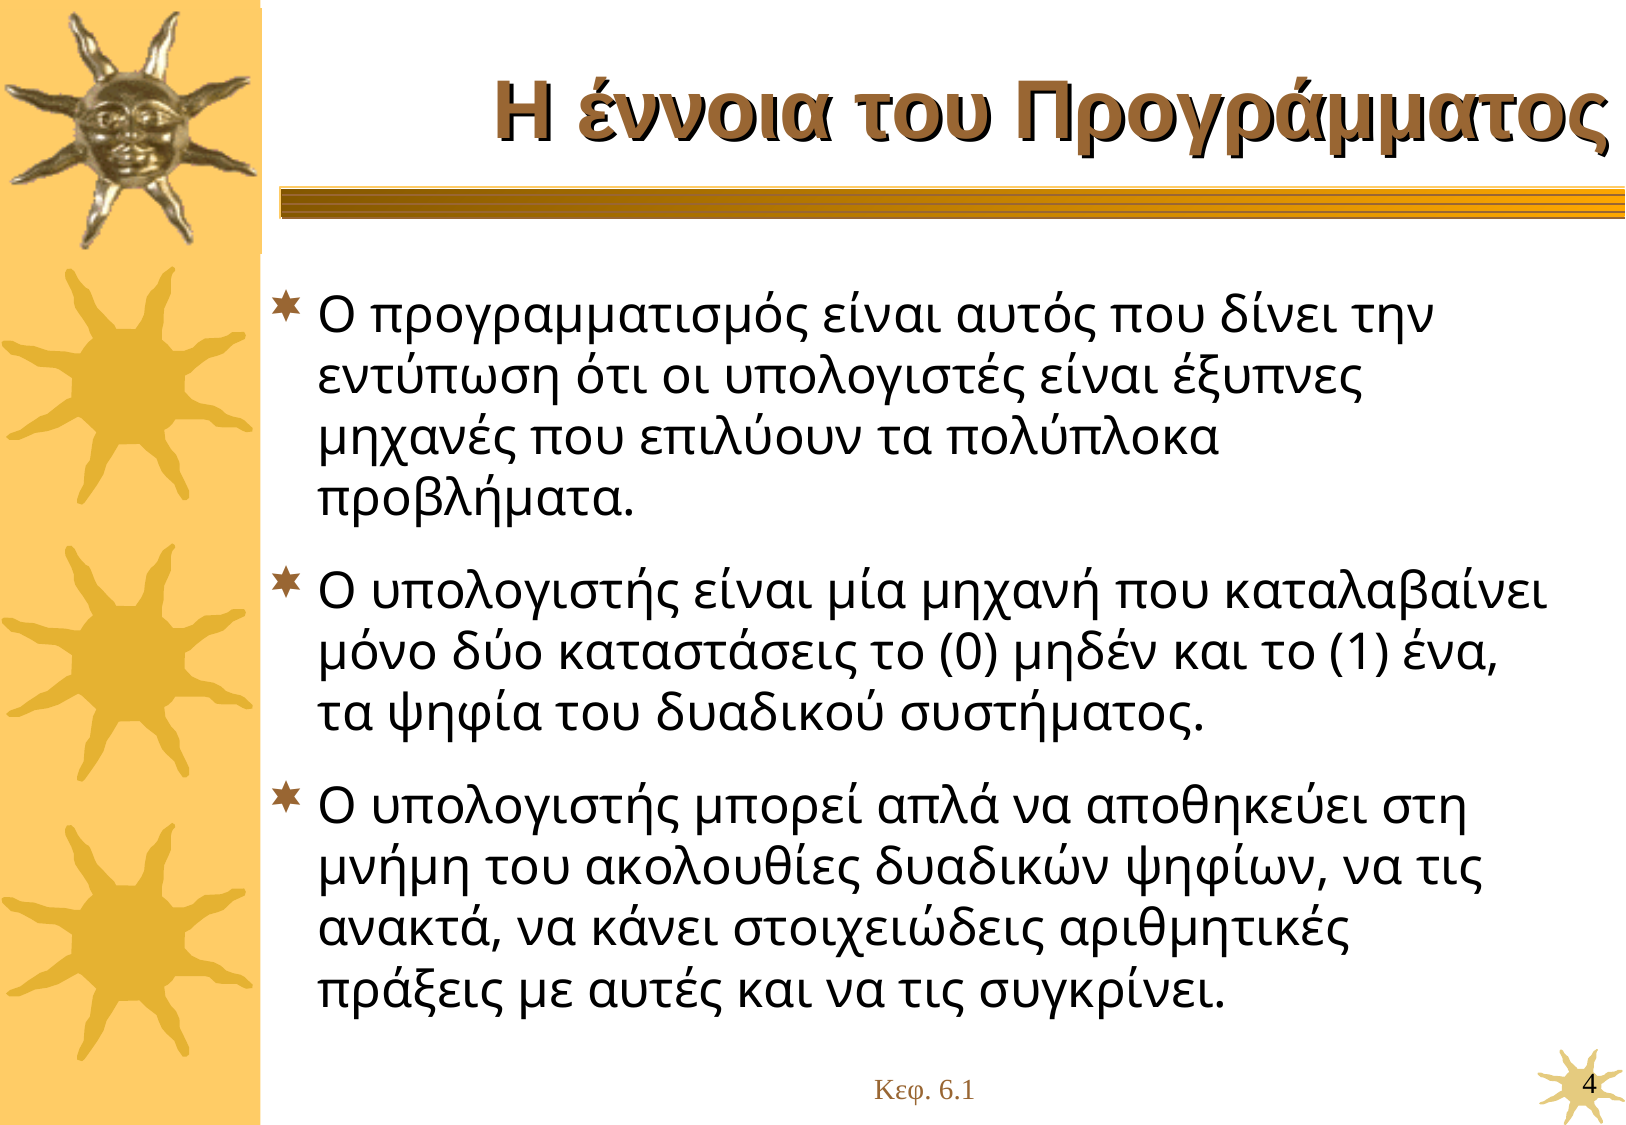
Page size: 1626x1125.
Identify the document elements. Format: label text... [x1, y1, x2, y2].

picture [1, 163, 262, 254]
text_box Η έννοια του Προγράμματος [0, 0, 1625, 163]
text_box Ο προγραμματισμός είναι αυτός που δίνει την εντύπωση ότι οι υπολογιστές είναι έξυπνες μηχανές που επιλύουν τα πολύπλοκα προβλήματα. Ο υπολογιστής είναι μία μηχανή που καταλαβαίνει μόνο δύο καταστάσεις το (0) μηδέν και το (1) ένα, τα ψηφία του δυαδικού συστήματος. Ο υπολογιστής μπορεί απλά να αποθηκεύει στη μνήμη του ακολουθίες δυαδικών ψηφίων, να τις ανακτά, να κάνει στοιχειώδεις αριθμητικές πράξεις με αυτές και να τις συγκρίνει. [249, 273, 1565, 1049]
